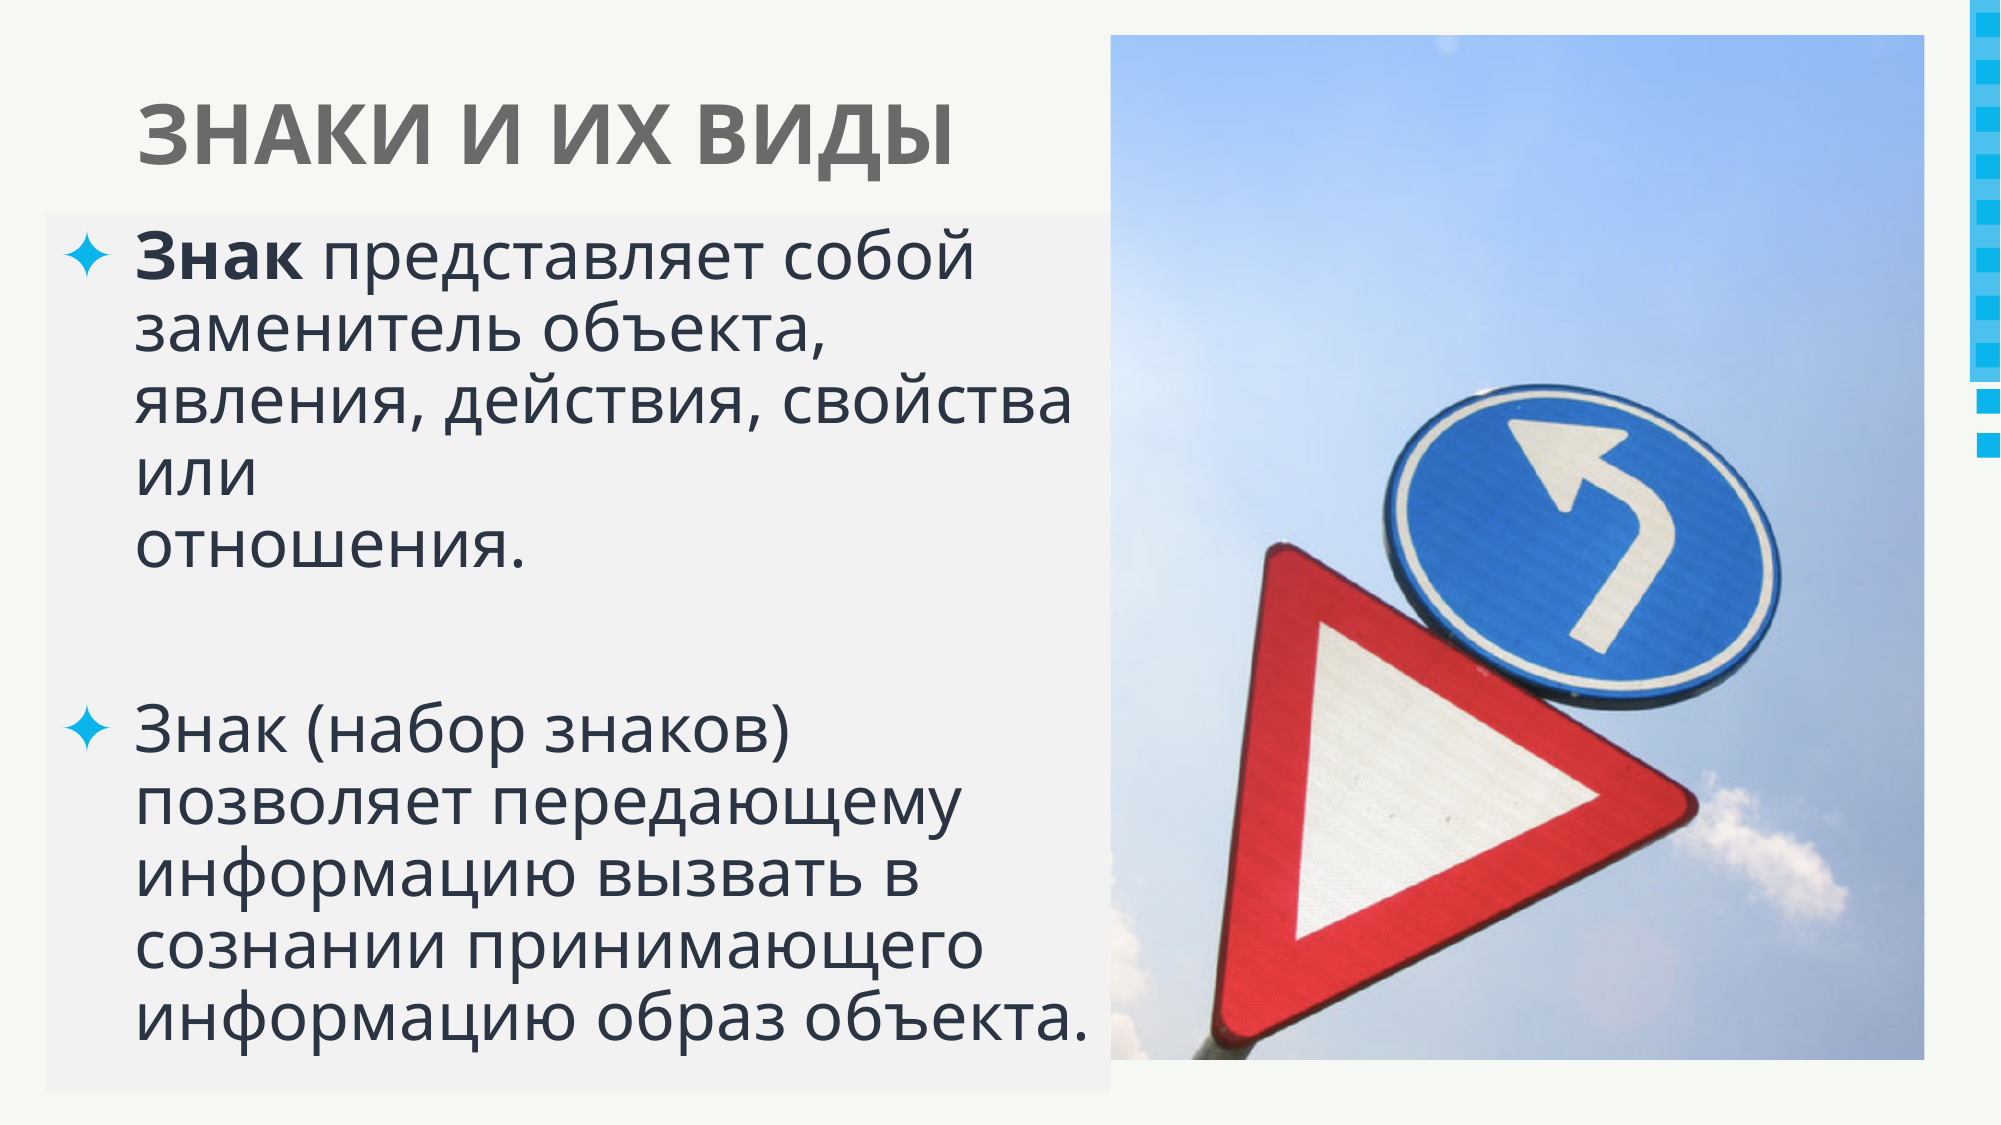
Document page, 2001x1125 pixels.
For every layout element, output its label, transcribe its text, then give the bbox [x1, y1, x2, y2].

picture [1110, 35, 1925, 1060]
title ЗНАКИ И ИХ ВИДЫ [121, 29, 1111, 247]
list Знак представляет собой заменитель объекта, явления, действия, свойства или отношения. Знак (набор знаков) позволяет передающему информацию вызвать в сознании принимающего информацию образ объекта. [44, 214, 1111, 1092]
